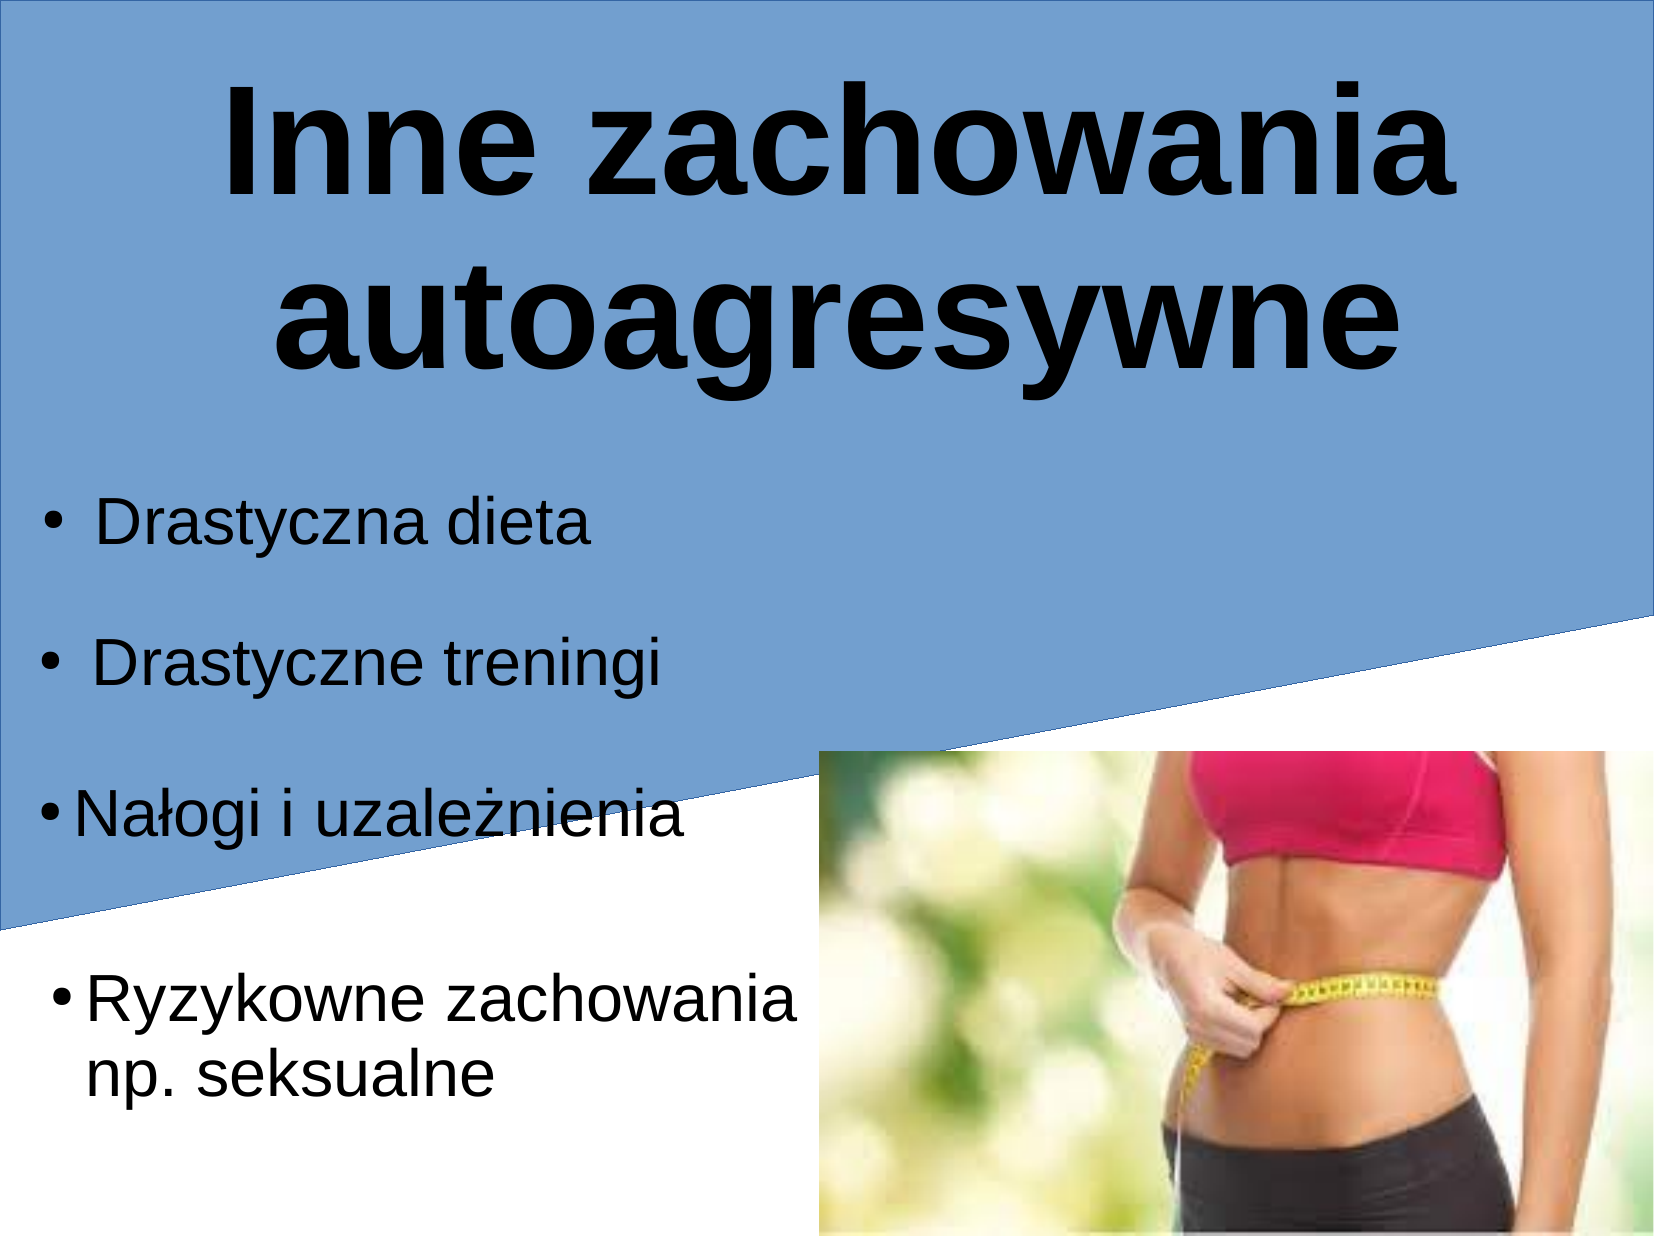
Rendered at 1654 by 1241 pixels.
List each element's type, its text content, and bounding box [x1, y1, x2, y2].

list Drastyczna dieta [0, 484, 663, 625]
text_box Ryzykowne zachowania np. seksualne [35, 953, 898, 1193]
list Drastyczne treningi [0, 625, 697, 969]
picture [819, 751, 1654, 1236]
title Inne zachowania autoagresywne [94, 54, 1583, 402]
text_box Nałogi i uzależnienia [23, 768, 756, 934]
